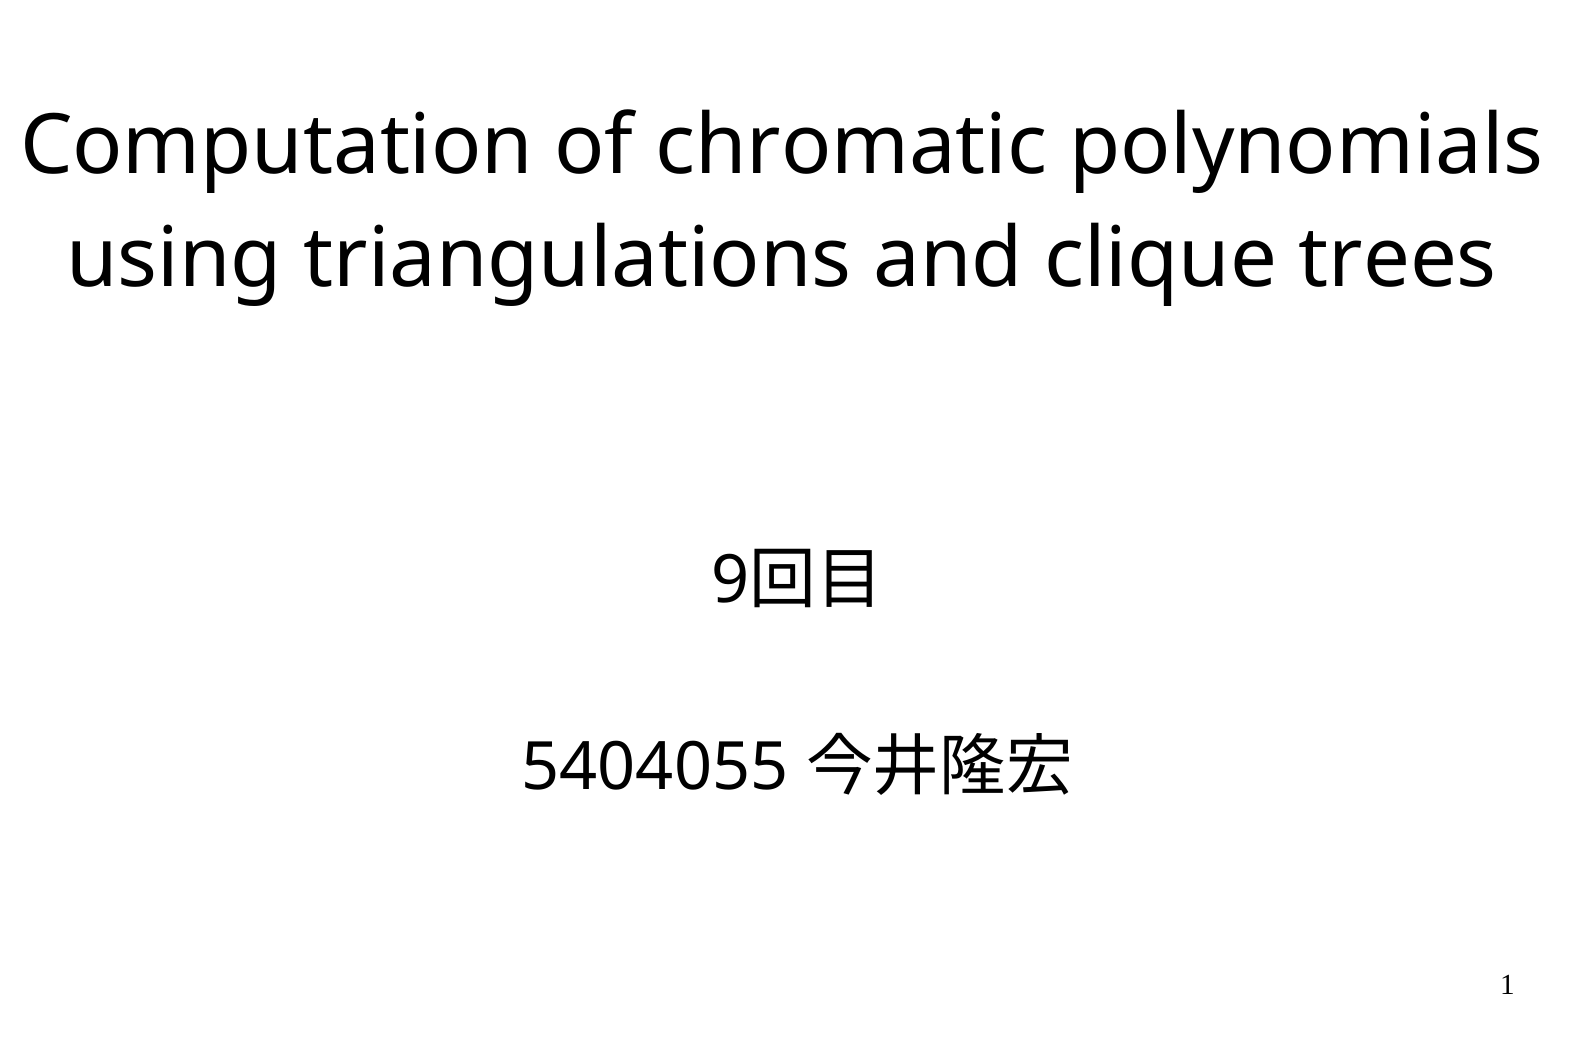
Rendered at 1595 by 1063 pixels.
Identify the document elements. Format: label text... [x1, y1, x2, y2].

title Computation of chromatic polynomials using triangulations and clique trees [0, 100, 1565, 296]
text_box 9回目 5404055 今井隆宏 [79, 383, 1515, 951]
